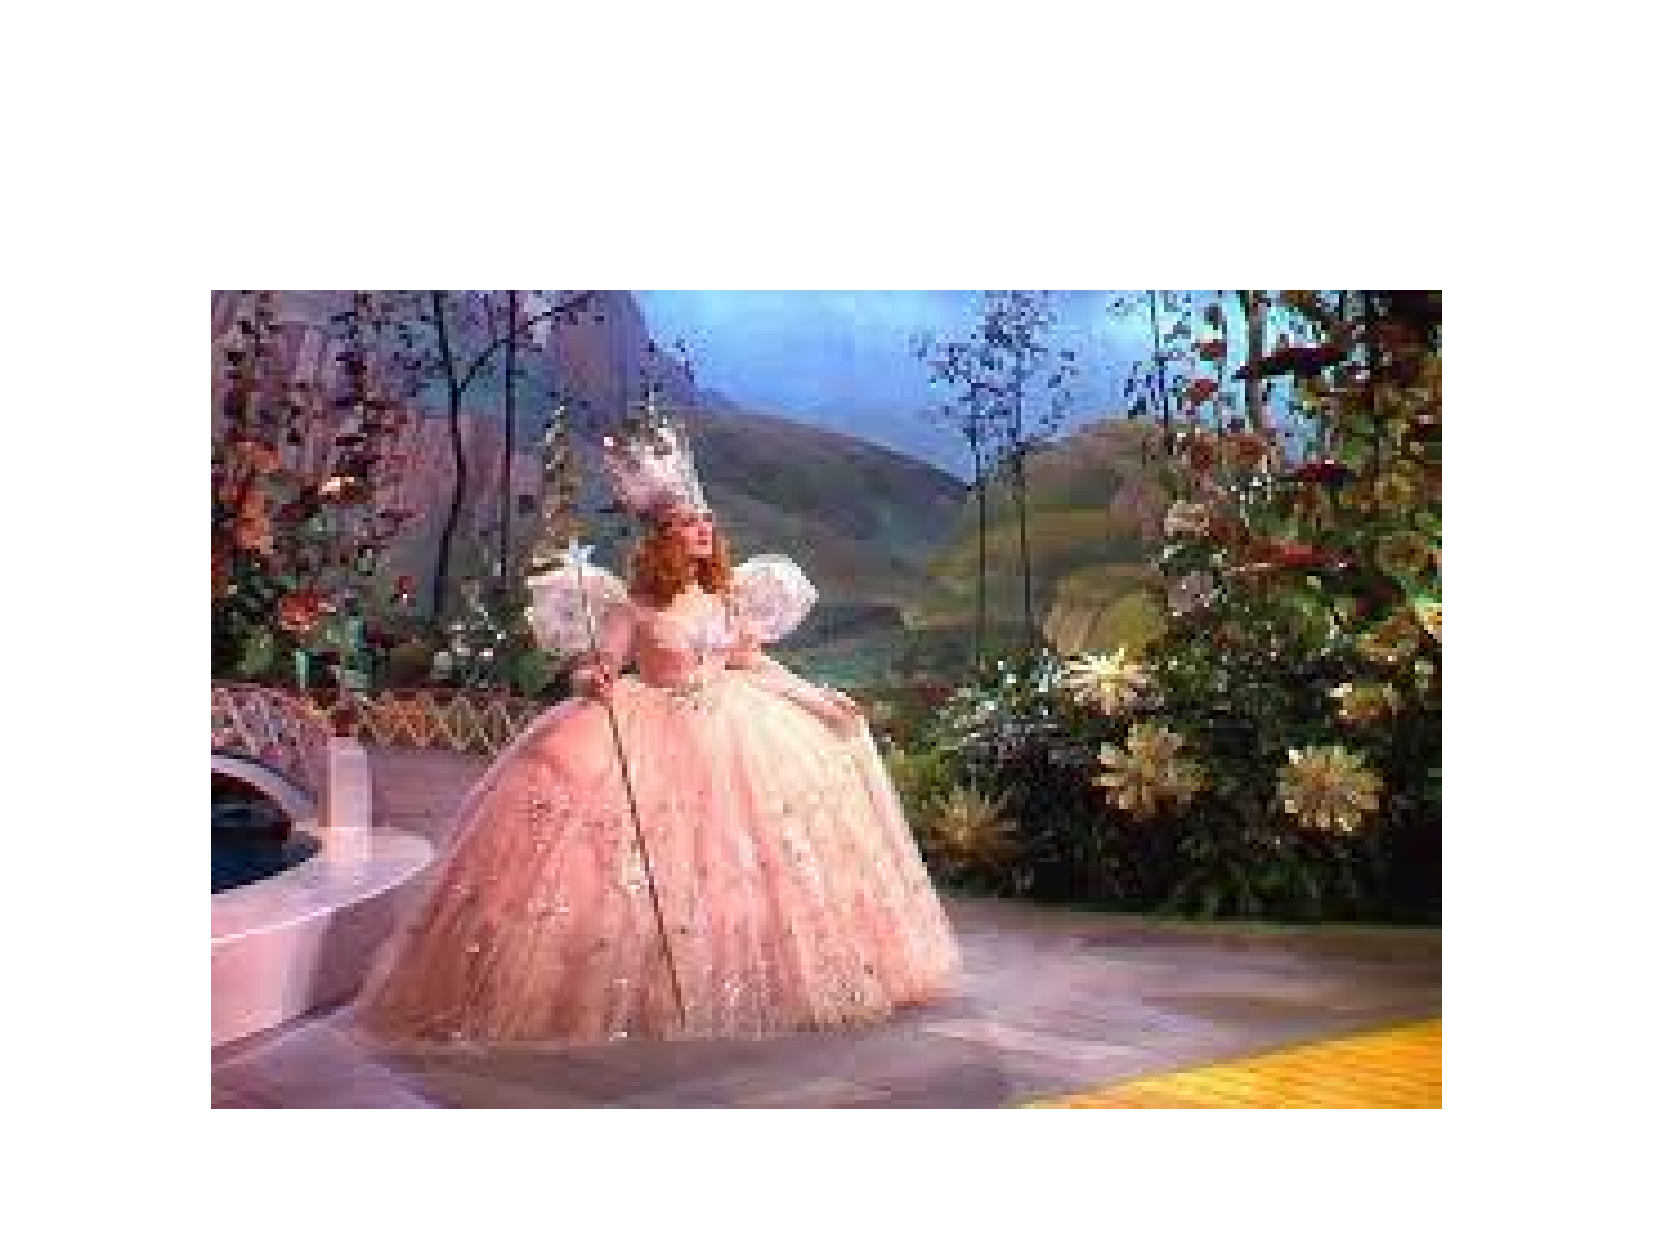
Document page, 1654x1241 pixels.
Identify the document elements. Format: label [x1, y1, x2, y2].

picture [211, 290, 1442, 1109]
